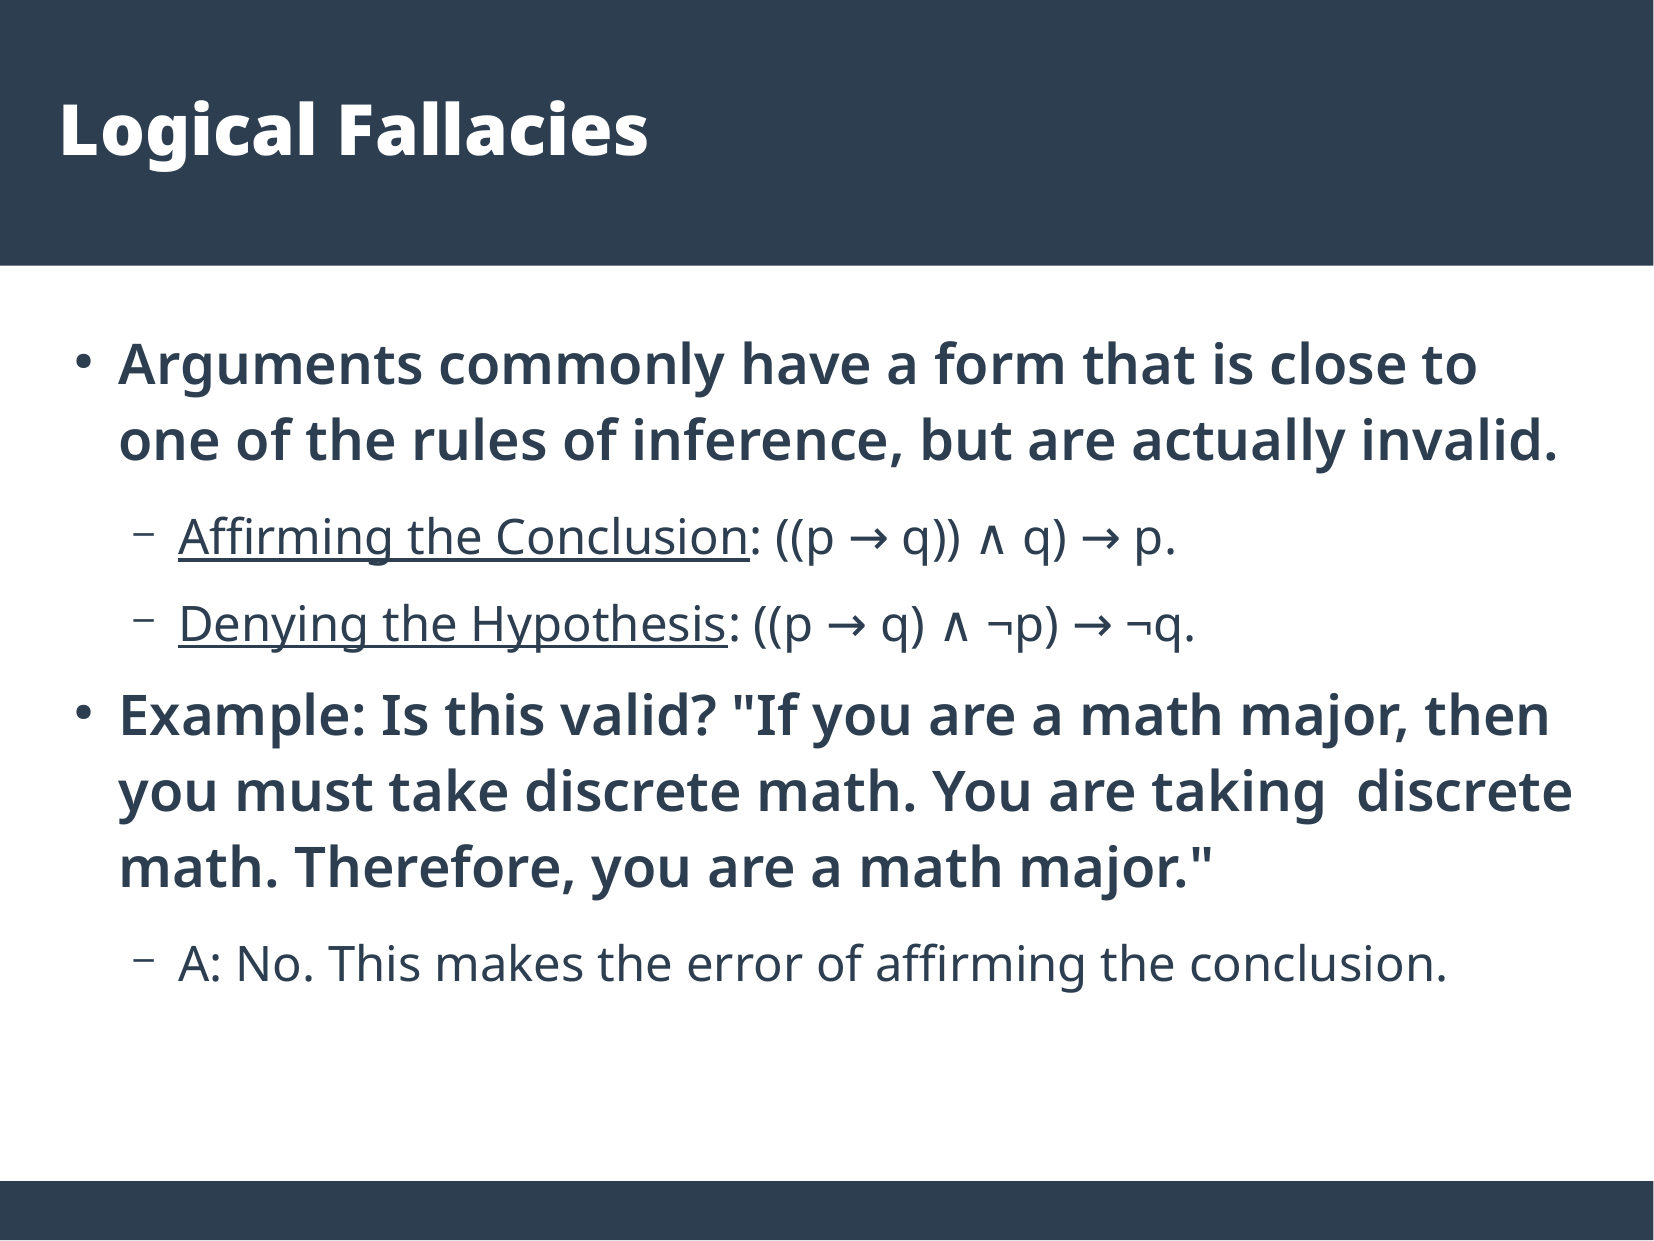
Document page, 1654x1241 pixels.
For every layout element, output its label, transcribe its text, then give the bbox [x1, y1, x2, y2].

list Arguments commonly have a form that is close to one of the rules of inference, but are actually invalid. Affirming the Conclusion: ((p → q)) ∧ q) → p. Denying the Hypothesis: ((p → q) ∧ ¬p) → ¬q. Example: Is this valid? "If you are a math major, then you must take discrete math. You are taking discrete math. Therefore, you are a math major." A: No. This makes the error of affirming the conclusion. [59, 324, 1595, 1006]
title Logical Fallacies [59, 49, 1595, 207]
